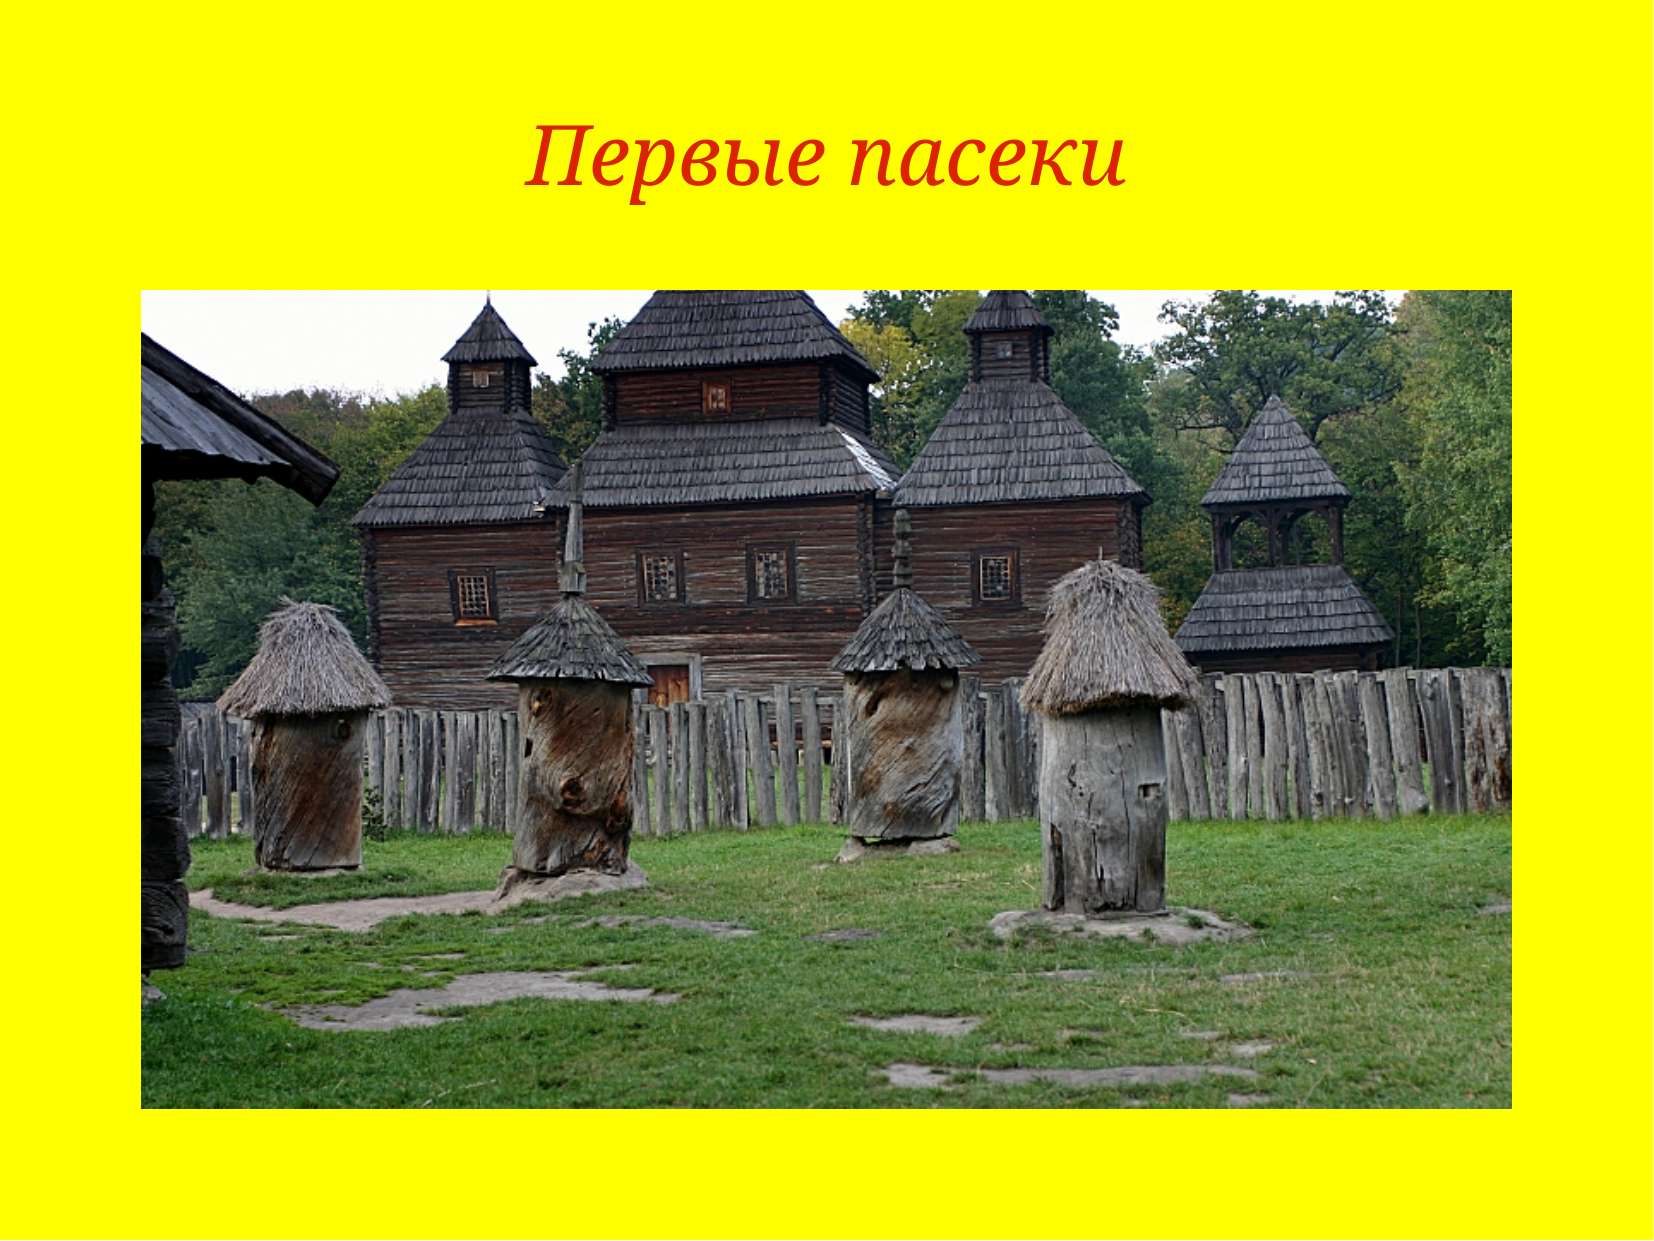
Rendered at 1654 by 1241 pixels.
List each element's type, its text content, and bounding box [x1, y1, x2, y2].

title Первые пасеки [82, 49, 1571, 257]
picture [141, 290, 1512, 1109]
